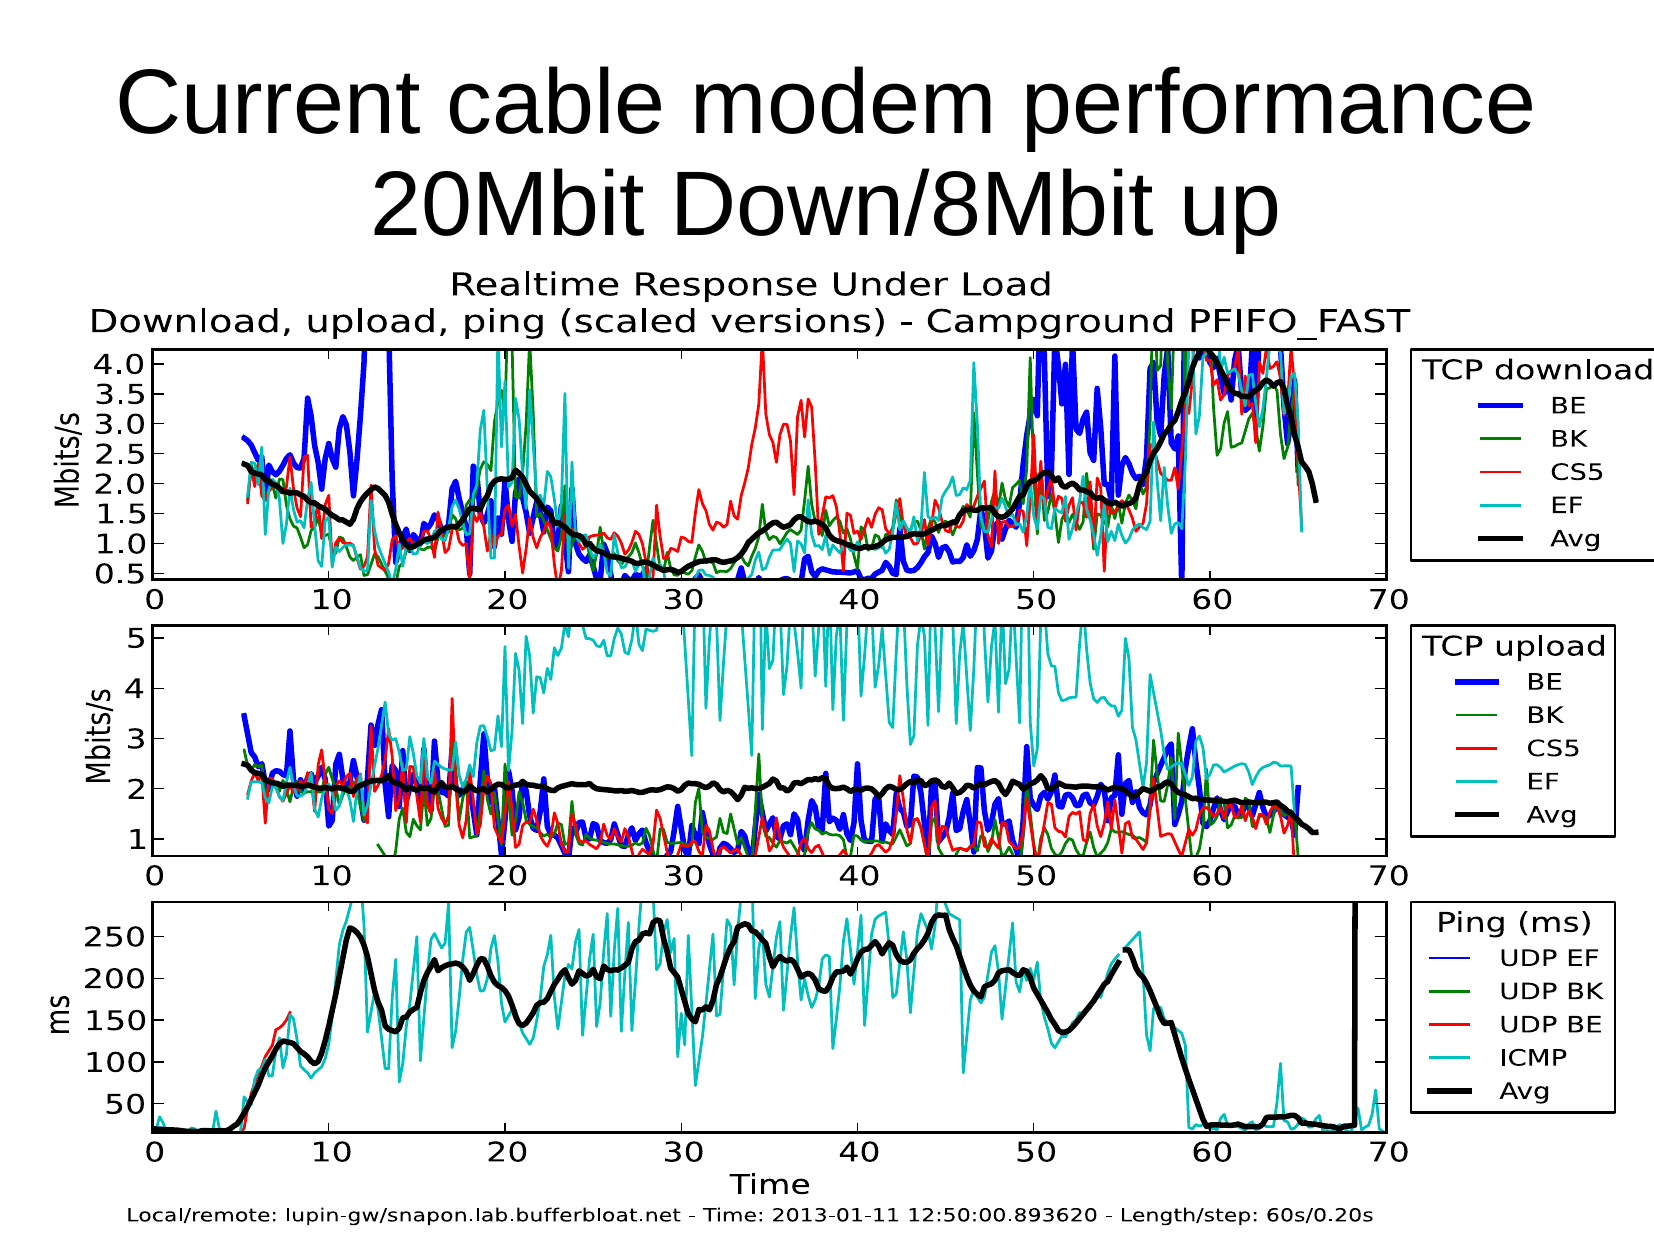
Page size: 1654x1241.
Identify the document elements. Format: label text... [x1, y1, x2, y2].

title Current cable modem performance 20Mbit Down/8Mbit up [82, 49, 1571, 257]
picture [30, 255, 1654, 1241]
